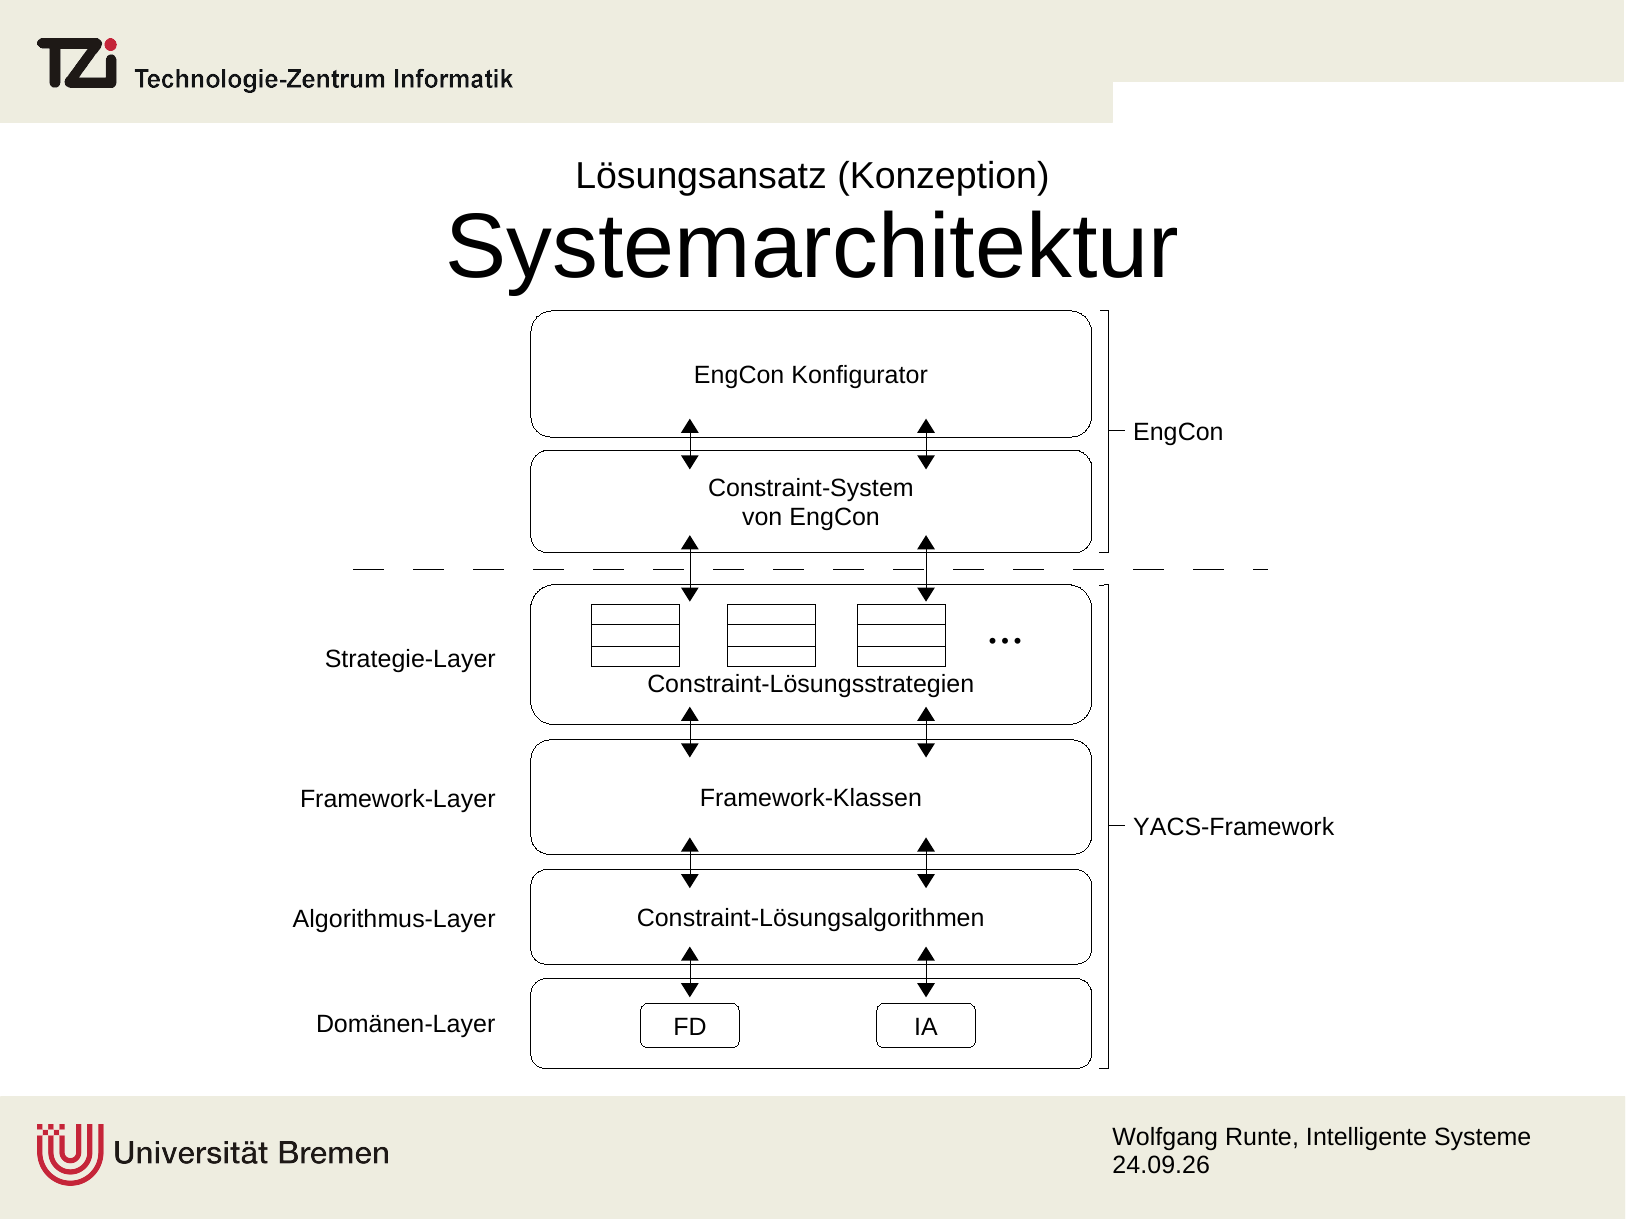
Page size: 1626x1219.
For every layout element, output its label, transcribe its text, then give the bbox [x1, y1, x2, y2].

text_box Algorithmus-Layer [292, 902, 496, 931]
text_box EngCon Konfigurator [530, 310, 1092, 438]
text_box Constraint-Lösungsstrategien [530, 584, 1092, 725]
text_box Strategie-Layer [324, 642, 496, 671]
text_box EngCon [1133, 415, 1224, 444]
text_box Domänen-Layer [316, 1007, 496, 1036]
title Lösungsansatz (Konzeption) Systemarchitektur [112, 155, 1513, 401]
text_box Framework-Klassen [530, 739, 1092, 855]
picture [37, 38, 513, 93]
text_box Framework-Layer [300, 782, 496, 811]
text_box ... [986, 596, 1024, 653]
text_box FD [640, 1003, 740, 1048]
text_box IA [876, 1003, 976, 1048]
text_box Constraint-Lösungsalgorithmen [530, 869, 1092, 965]
text_box YACS-Framework [1133, 811, 1335, 840]
text_box Constraint-System von EngCon [530, 450, 1092, 553]
picture [37, 1124, 388, 1186]
